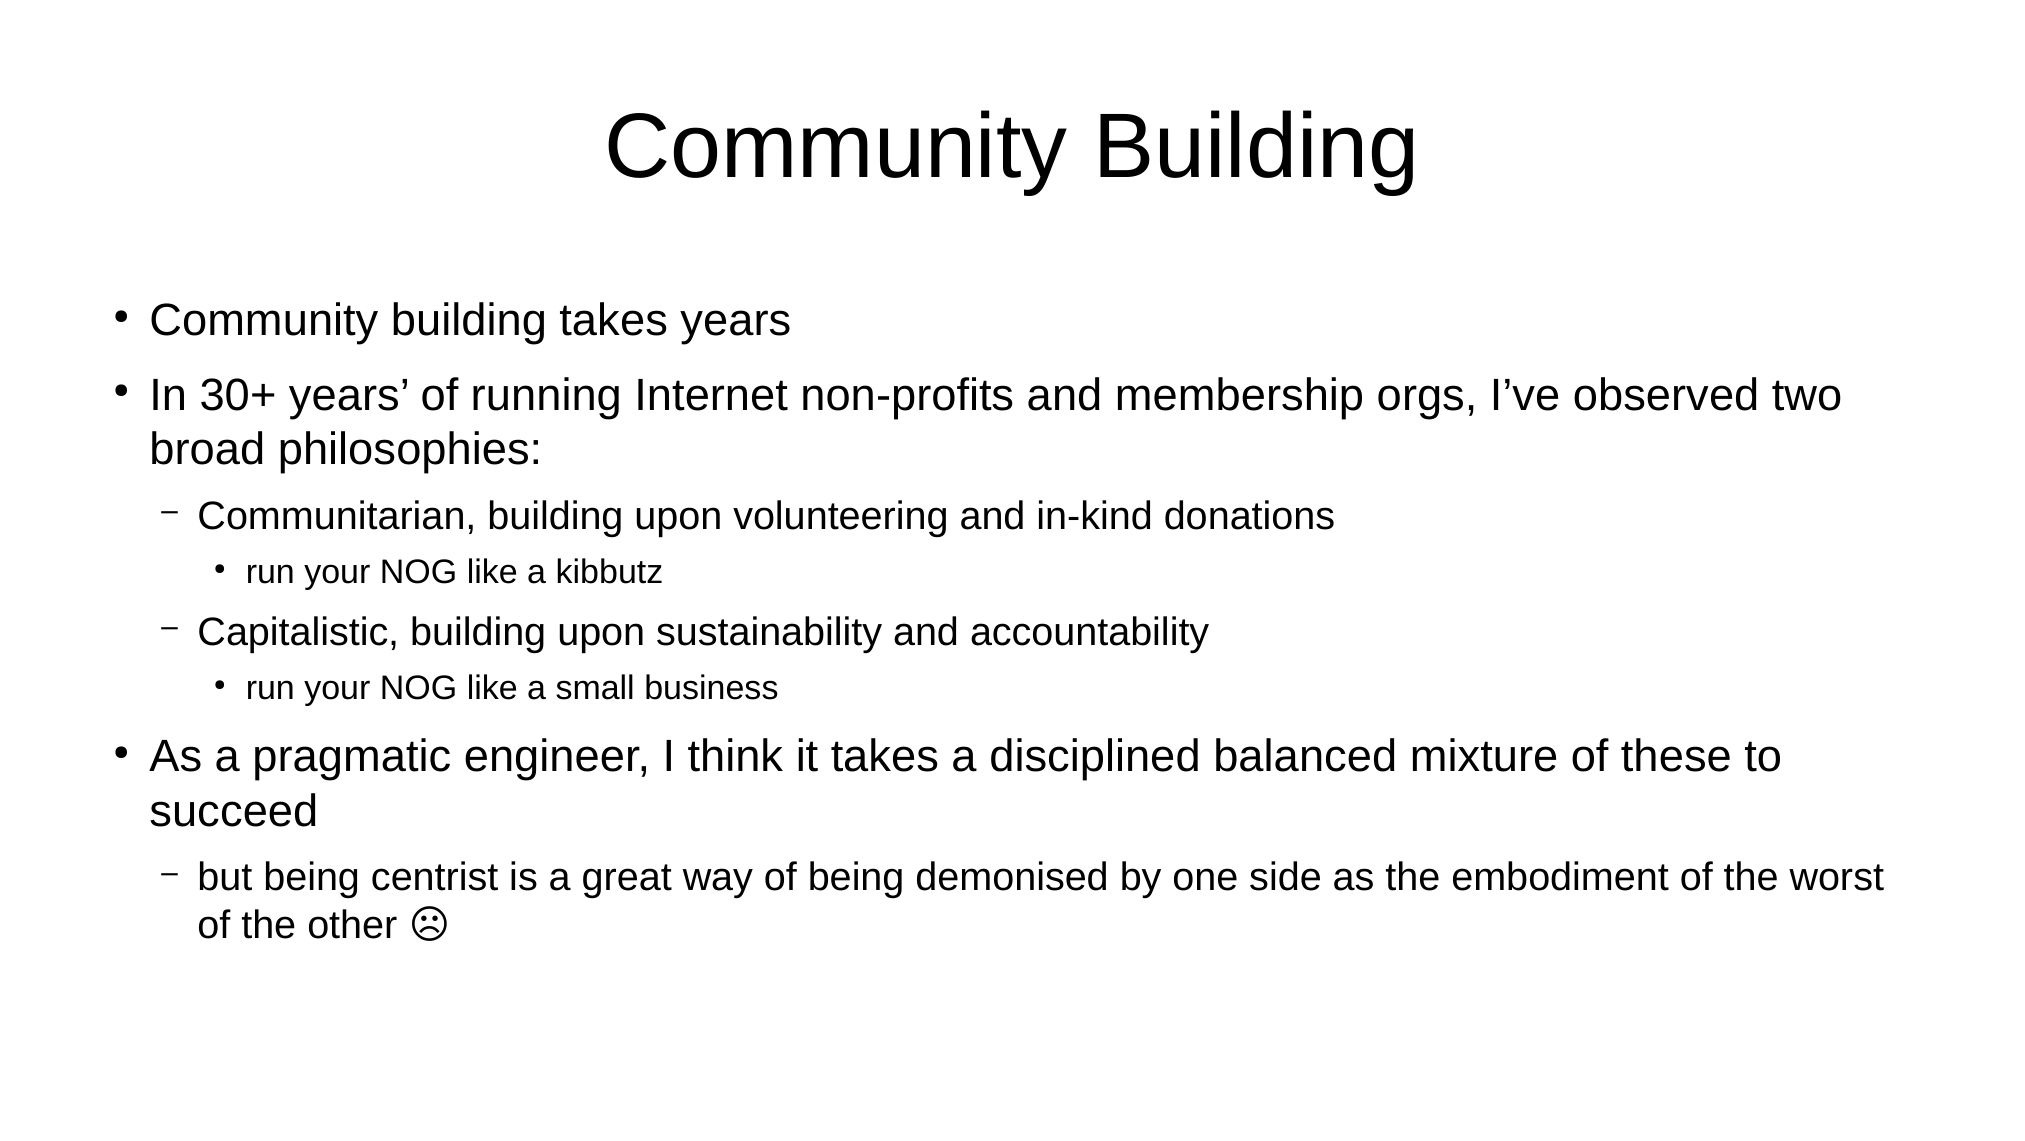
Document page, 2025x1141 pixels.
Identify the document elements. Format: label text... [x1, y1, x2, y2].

list Community building takes years In 30+ years’ of running Internet non-profits and membership orgs, I’ve observed two broad philosophies: Communitarian, building upon volunteering and in-kind donations run your NOG like a kibbutz Capitalistic, building upon sustainability and accountability run your NOG like a small business As a pragmatic engineer, I think it takes a disciplined balanced mixture of these to succeed but being centrist is a great way of being demonised by one side as the embodiment of the worst of the other ☹ [101, 290, 1924, 952]
title Community Building [101, 45, 1924, 236]
